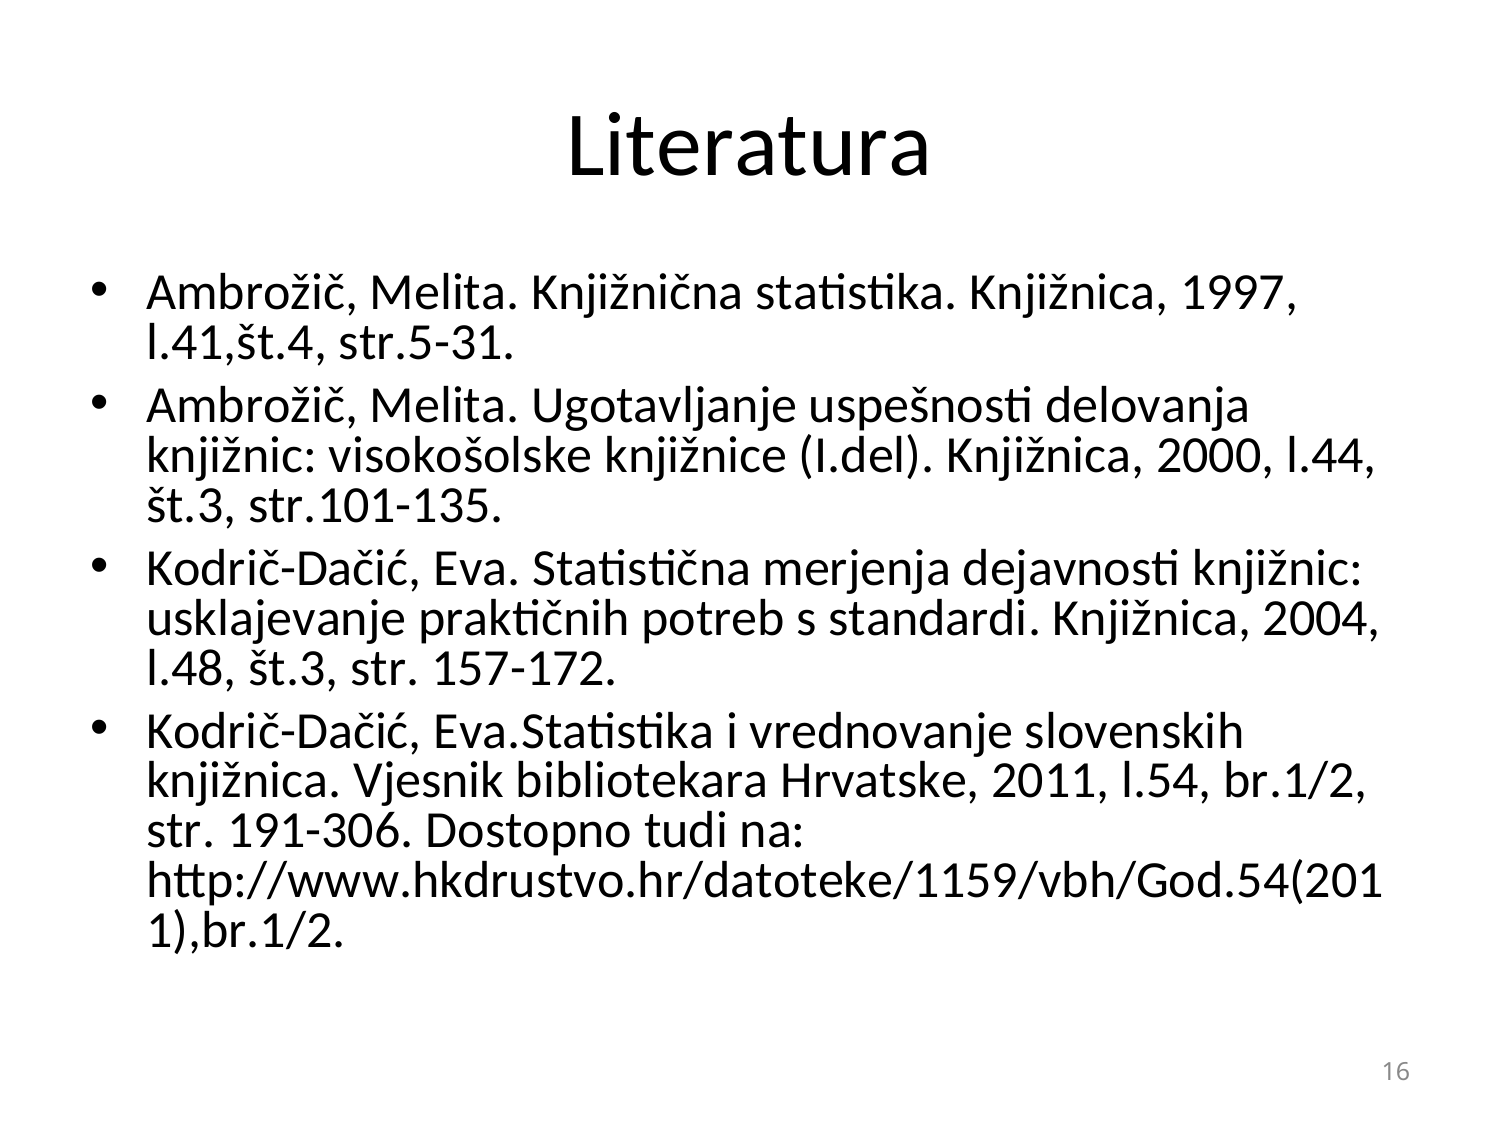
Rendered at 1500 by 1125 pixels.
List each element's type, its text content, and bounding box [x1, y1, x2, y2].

list Ambrožič, Melita. Knjižnična statistika. Knjižnica, 1997, l.41,št.4, str.5-31. Ambrožič, Melita. Ugotavljanje uspešnosti delovanja knjižnic: visokošolske knjižnice (I.del). Knjižnica, 2000, l.44, št.3, str.101-135. Kodrič-Dačić, Eva. Statistična merjenja dejavnosti knjižnic: usklajevanje praktičnih potreb s standardi. Knjižnica, 2004, l.48, št.3, str. 157-172. Kodrič-Dačić, Eva.Statistika i vrednovanje slovenskih knjižnica. Vjesnik bibliotekara Hrvatske, 2011, l.54, br.1/2, str. 191-306. Dostopno tudi na: http://www.hkdrustvo.hr/datoteke/1159/vbh/God.54(2011),br.1/2. [75, 262, 1426, 1038]
title Literatura [75, 45, 1426, 233]
text_box <number> [1074, 1042, 1426, 1103]
